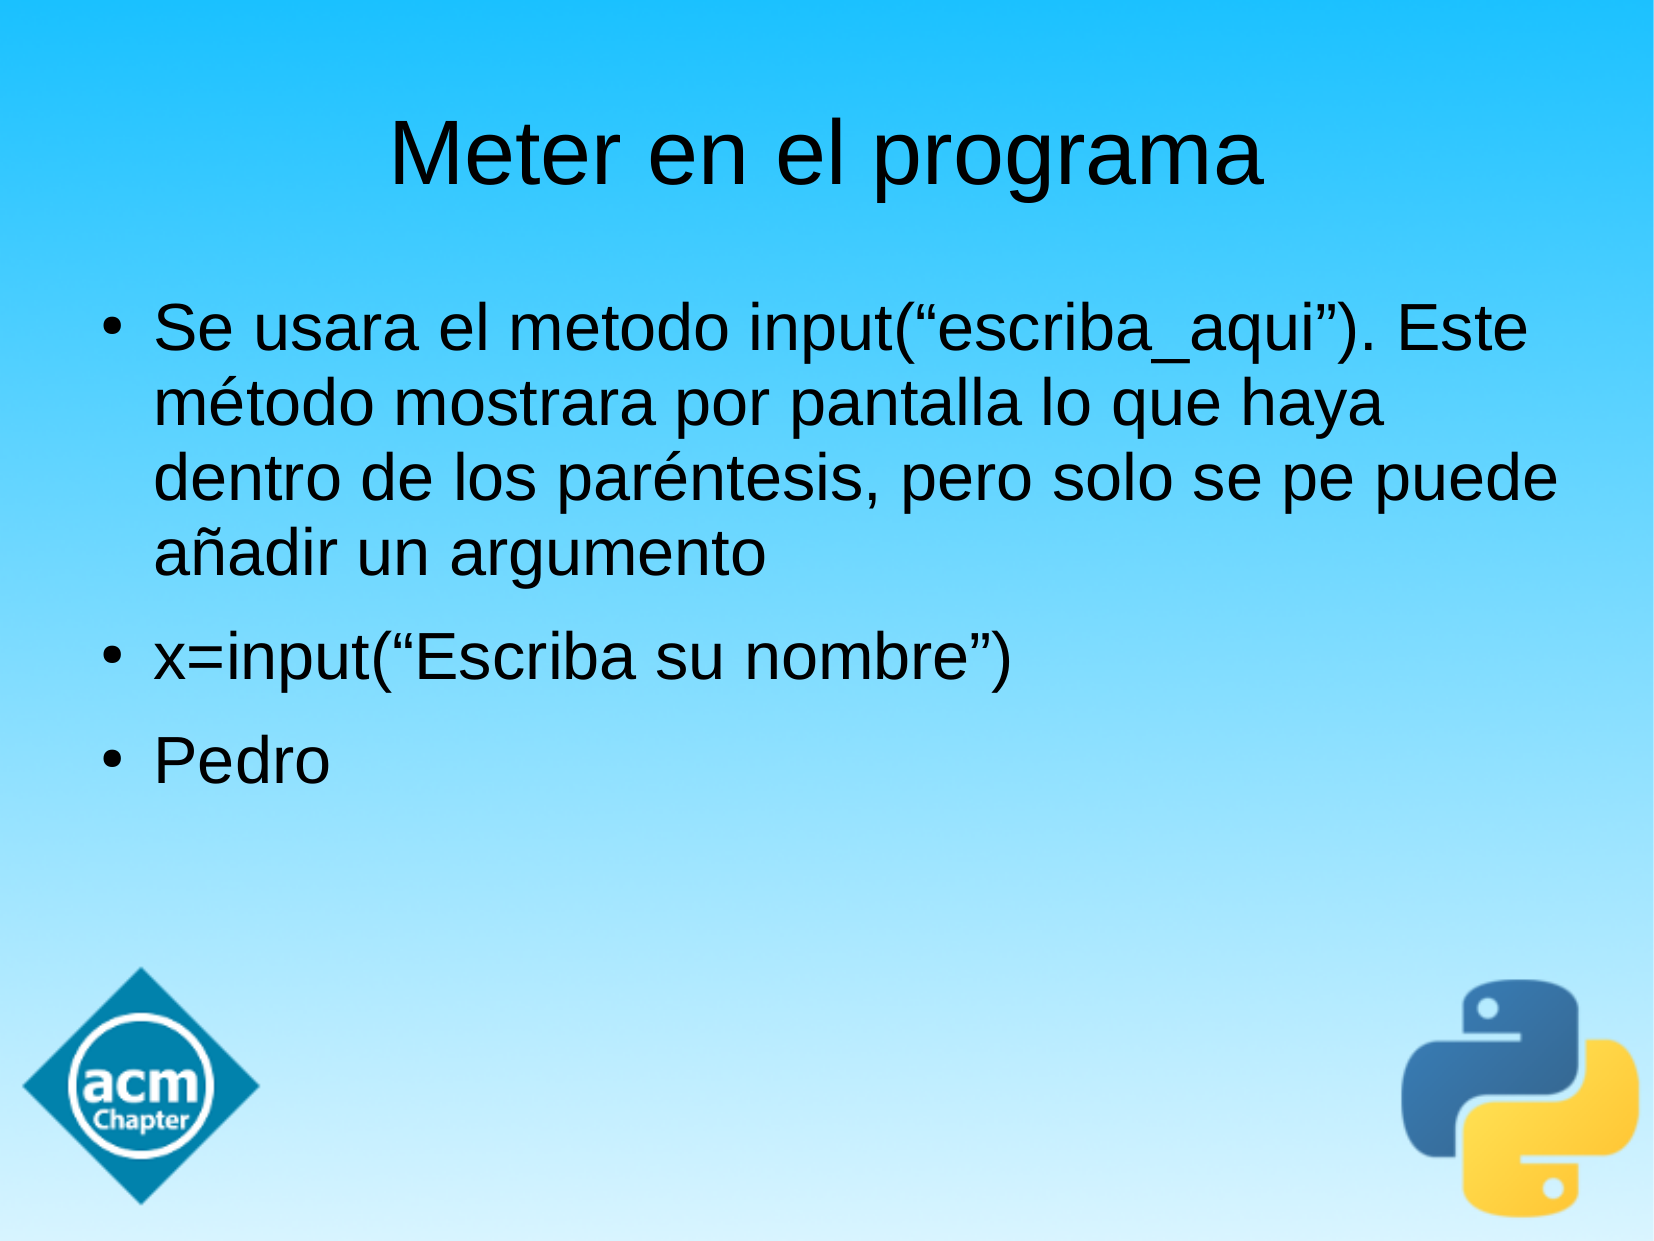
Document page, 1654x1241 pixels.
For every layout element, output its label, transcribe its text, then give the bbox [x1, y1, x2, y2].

list Se usara el metodo input(“escriba_aqui”). Este método mostrara por pantalla lo que haya dentro de los paréntesis, pero solo se pe puede añadir un argumento x=input(“Escriba su nombre”) Pedro [82, 290, 1571, 1010]
picture [0, 0, 1654, 1241]
title Meter en el programa [82, 49, 1571, 257]
